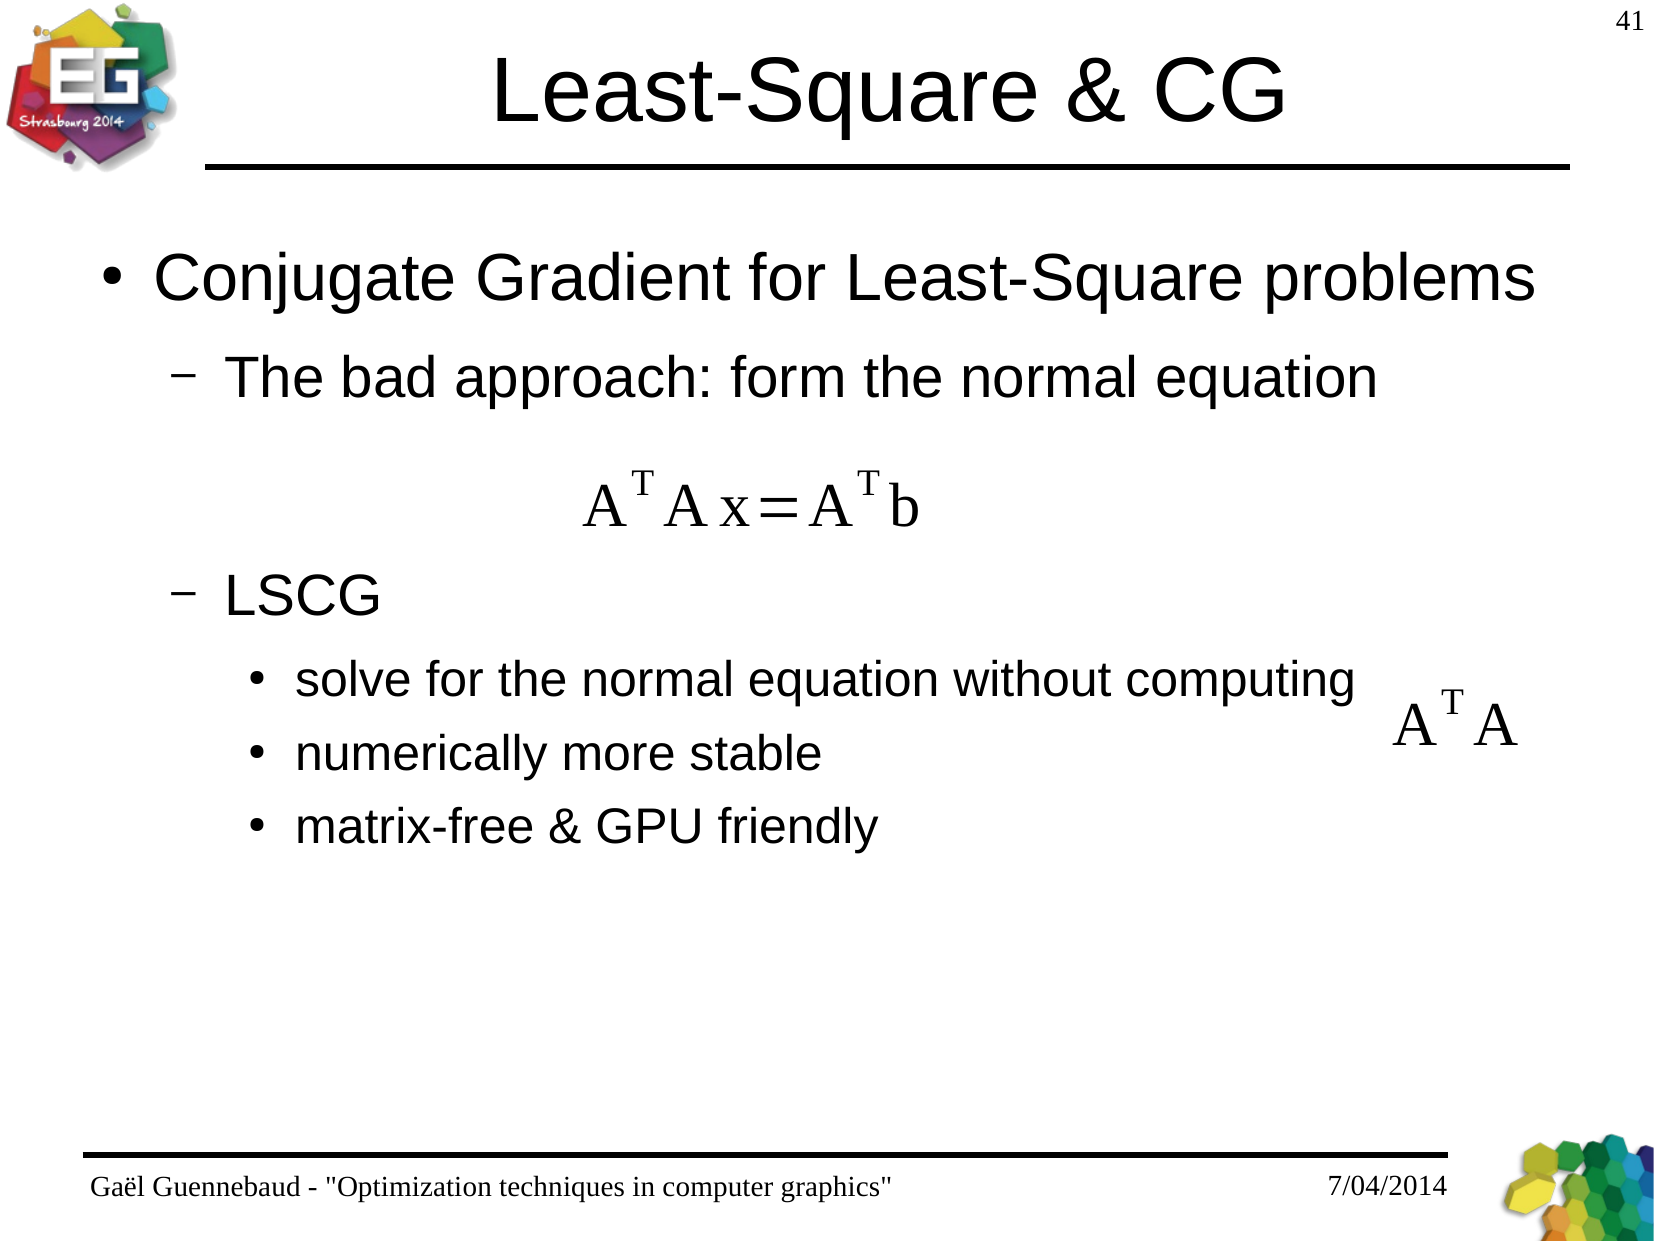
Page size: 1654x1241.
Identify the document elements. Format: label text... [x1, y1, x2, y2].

title Least-Square & CG [210, 31, 1571, 148]
picture [1499, 1128, 1654, 1241]
chart [1384, 681, 1528, 760]
picture [0, 0, 180, 180]
list Conjugate Gradient for Least-Square problems The bad approach: form the normal equation LSCG solve for the normal equation without computing numerically more stable matrix-free & GPU friendly [82, 240, 1571, 1126]
chart [574, 462, 928, 540]
